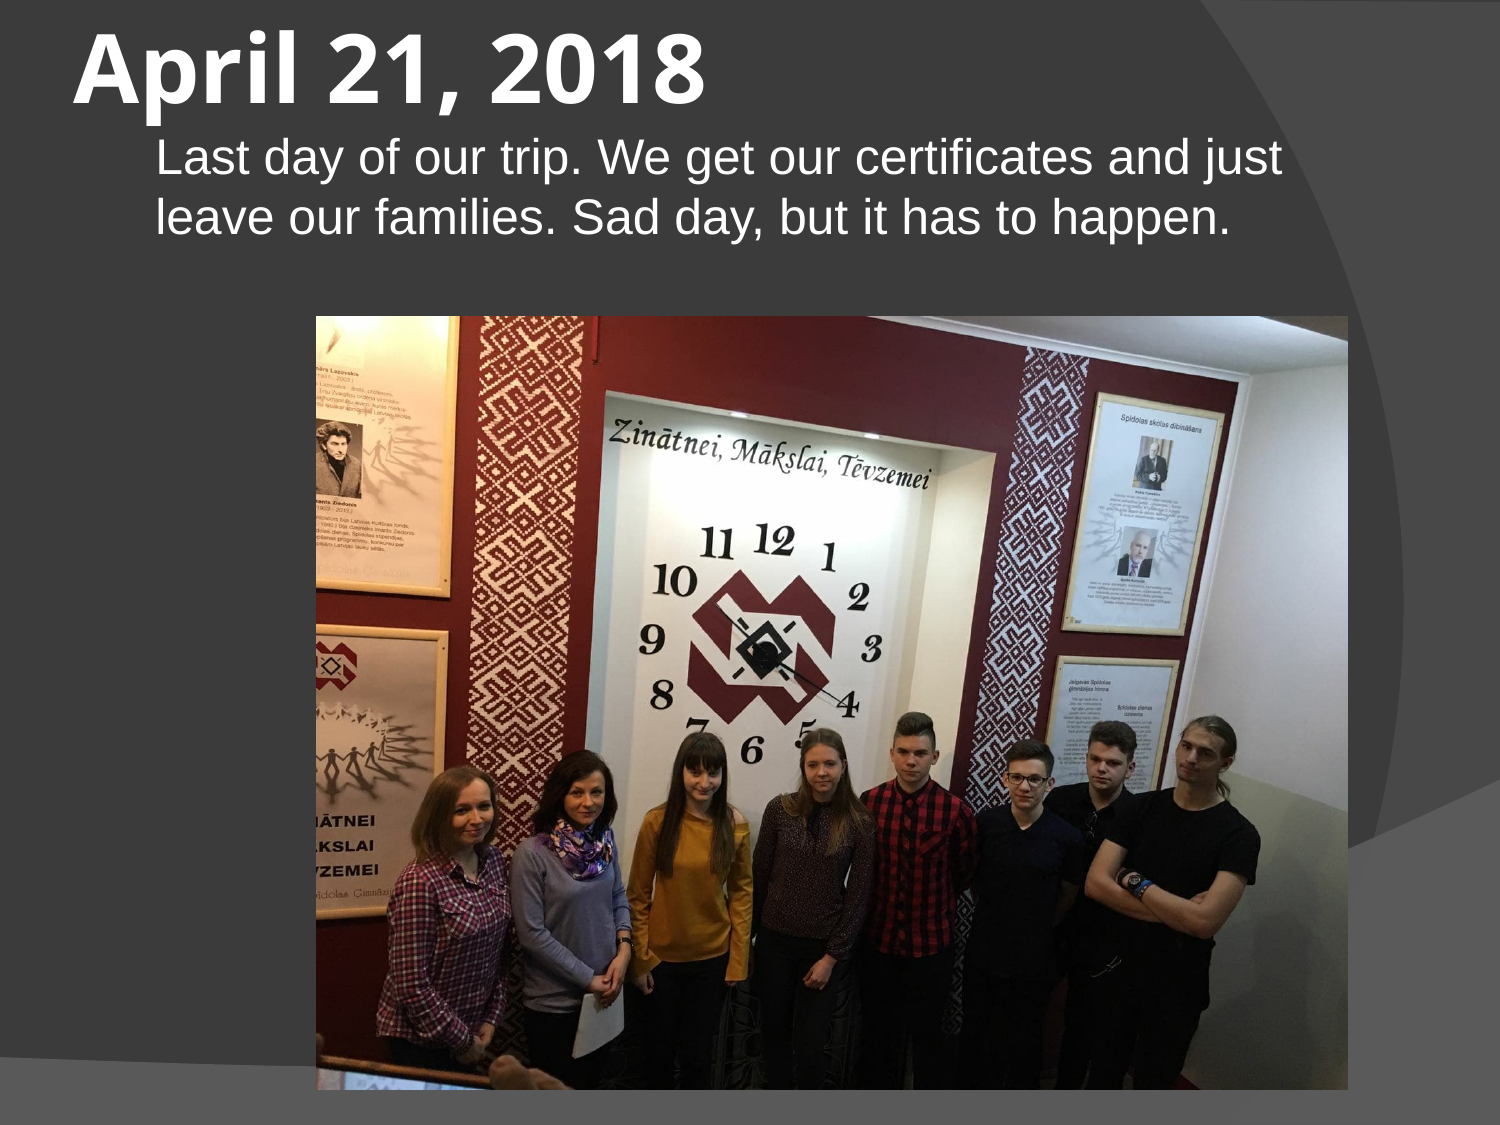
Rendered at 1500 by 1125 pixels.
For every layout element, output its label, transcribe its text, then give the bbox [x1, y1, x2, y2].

picture [316, 316, 1348, 1090]
list Last day of our trip. We get our certificates and just leave our families. Sad day, but it has to happen. [140, 117, 1366, 860]
title April 21, 2018 [58, 0, 1284, 188]
